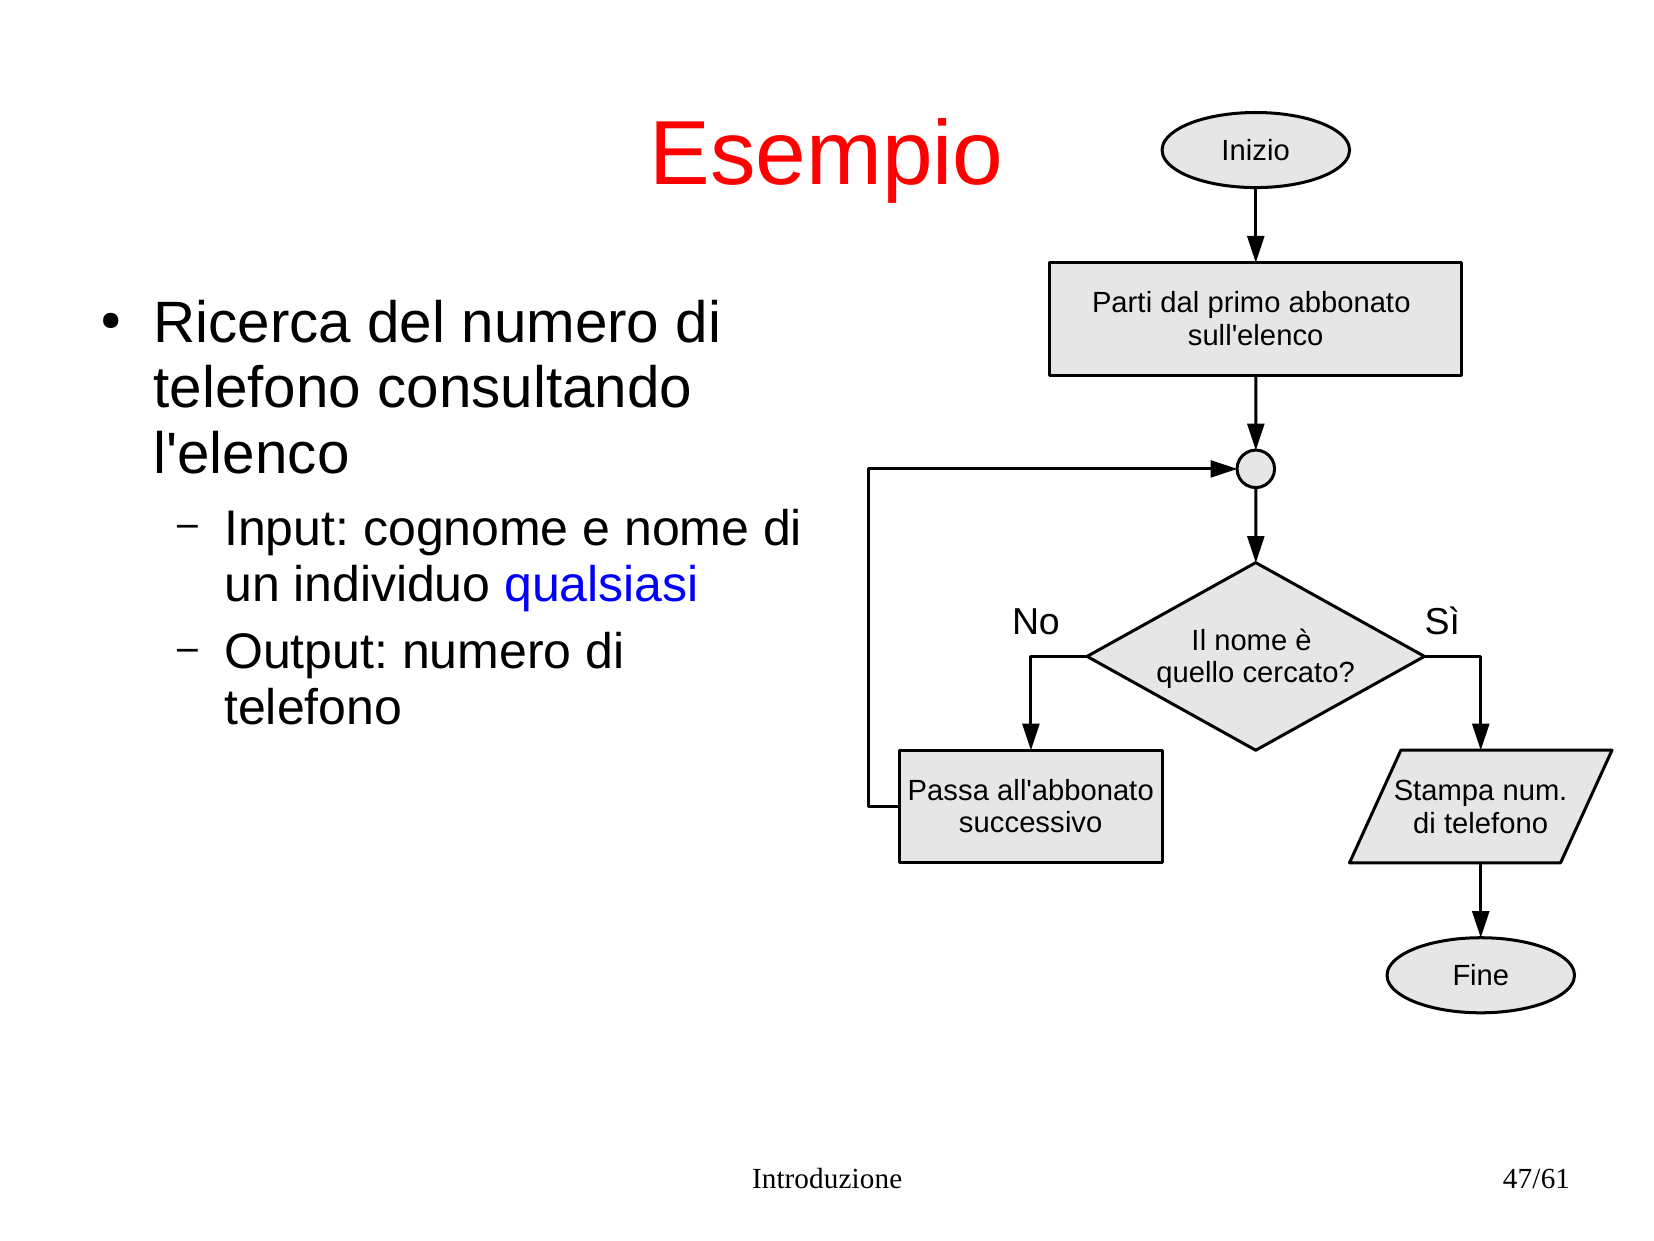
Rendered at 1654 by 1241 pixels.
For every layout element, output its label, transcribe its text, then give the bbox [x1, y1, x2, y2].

text_box No [1012, 600, 1061, 643]
text_box Parti dal primo abbonato sull'elenco [1049, 262, 1462, 376]
text_box Passa all'abbonato successivo [899, 750, 1163, 863]
text_box Sì [1424, 600, 1461, 643]
text_box Inizio [1162, 112, 1350, 188]
title Esempio [82, 49, 1571, 257]
text_box Stampa num. di telefono [1349, 750, 1613, 863]
text_box Il nome è quello cercato? [1087, 563, 1425, 751]
text_box Fine [1387, 937, 1575, 1013]
text_box [1237, 450, 1275, 488]
list Ricerca del numero di telefono consultando l'elenco Input: cognome e nome di un individuo qualsiasi Output: numero di telefono [82, 290, 809, 1126]
